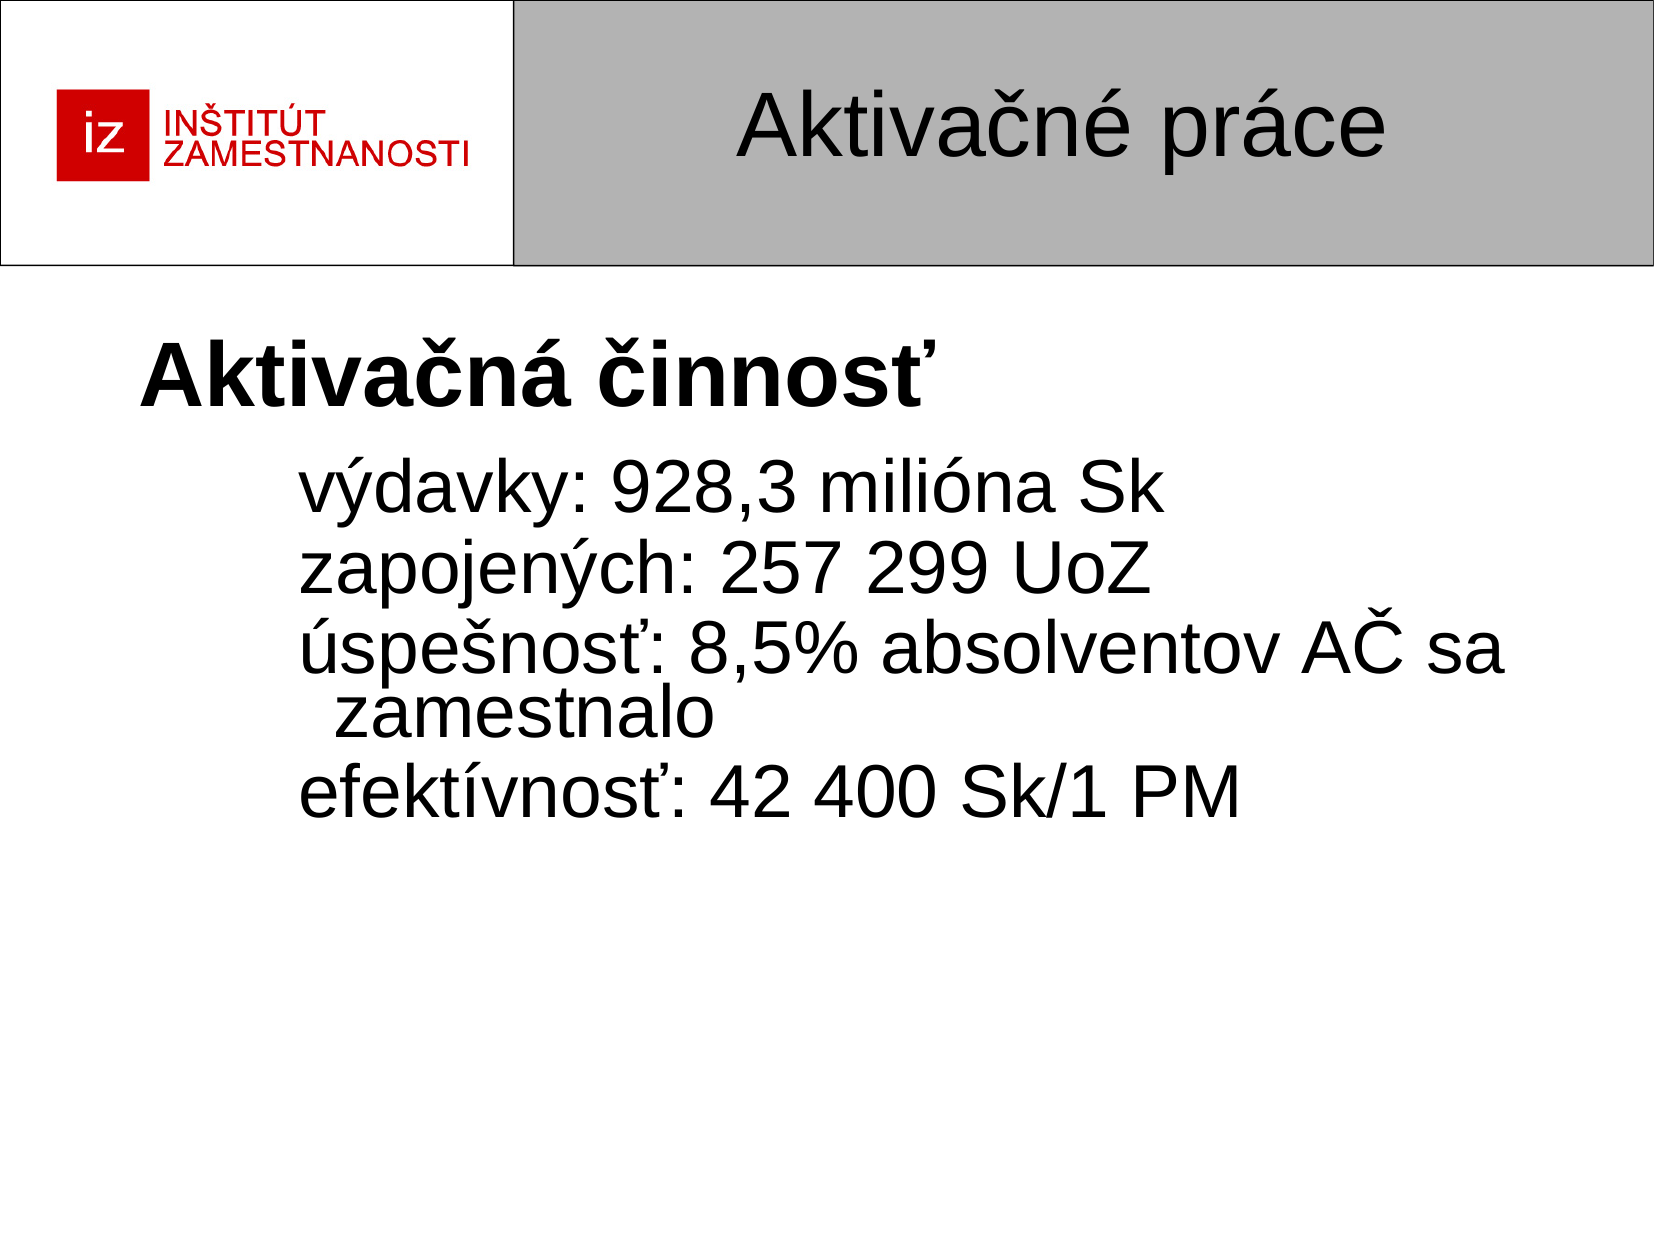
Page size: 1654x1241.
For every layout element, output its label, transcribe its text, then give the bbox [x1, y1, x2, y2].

title Aktivačné práce [560, 37, 1565, 229]
list Aktivačná činnosť výdavky: 928,3 milióna Sk zapojených: 257 299 UoZ úspešnosť: 8,5% absolventov AČ sa zamestnalo efektívnosť: 42 400 Sk/1 PM [121, 344, 1533, 1112]
picture [5, 8, 512, 257]
